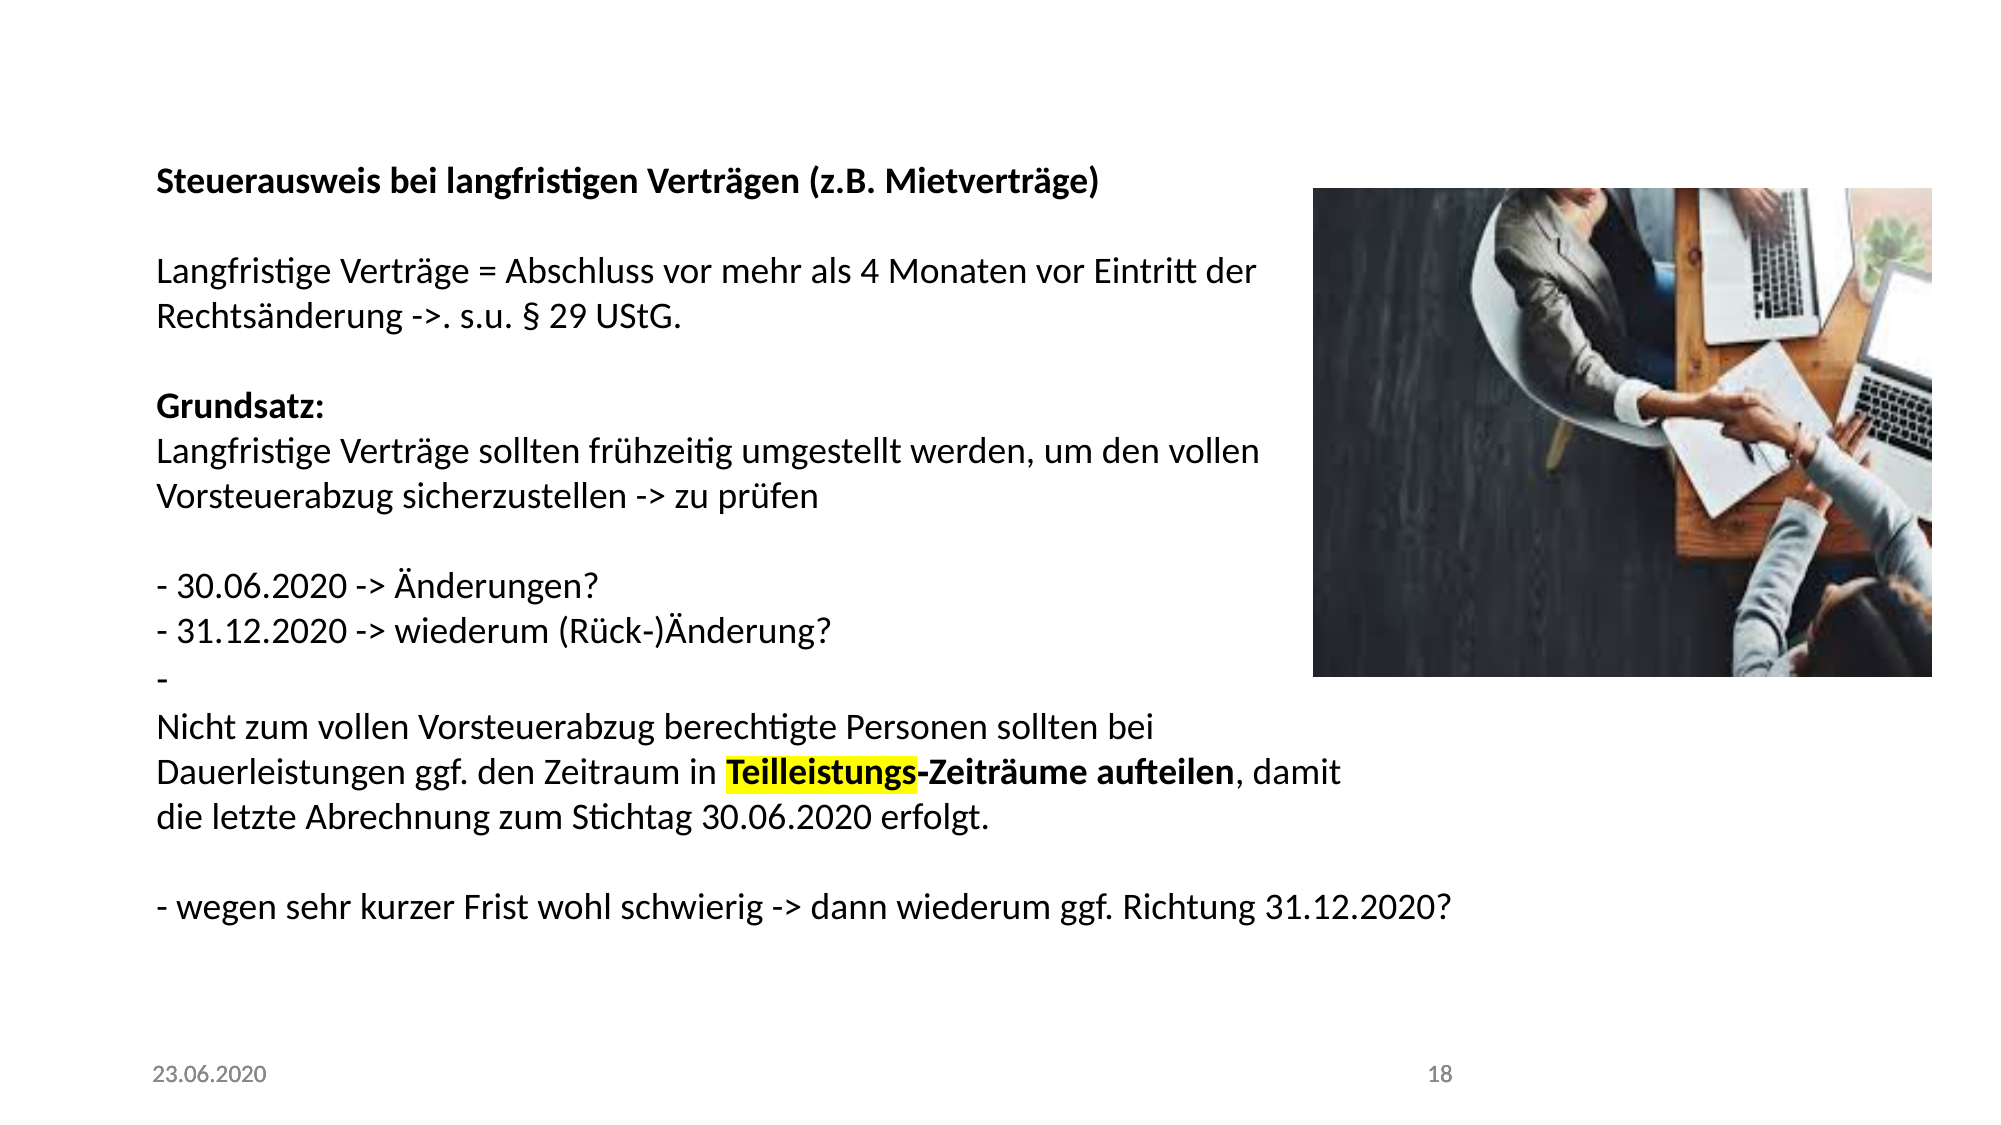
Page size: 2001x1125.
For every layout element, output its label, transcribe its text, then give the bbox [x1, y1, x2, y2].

text_box [1412, 1042, 1863, 1103]
picture [1313, 188, 1932, 677]
text_box Steuerausweis bei langfristigen Verträgen (z.B. Mietverträge) Langfristige Verträge = Abschluss vor mehr als 4 Monaten vor Eintritt der Rechtsänderung ->. s.u. § 29 UStG. Grundsatz: Langfristige Verträge sollten frühzeitig umgestellt werden, um den vollen Vorsteuerabzug sicherzustellen -> zu prüfen - 30.06.2020 -> Änderungen? - 31.12.2020 -> wiederum (Rück‐)Änderung? Nicht zum vollen Vorsteuerabzug berechtigte Personen sollten bei Dauerleistungen ggf. den Zeitraum in Teilleistungs‐Zeiträume aufteilen, damit die letzte Abrechnung zum Stichtag 30.06.2020 erfolgt. - wegen sehr kurzer Frist wohl schwierig -> dann wiederum ggf. Richtung 31.12.2020? [141, 148, 1485, 937]
text_box 23.06.2020 [137, 1042, 588, 1103]
